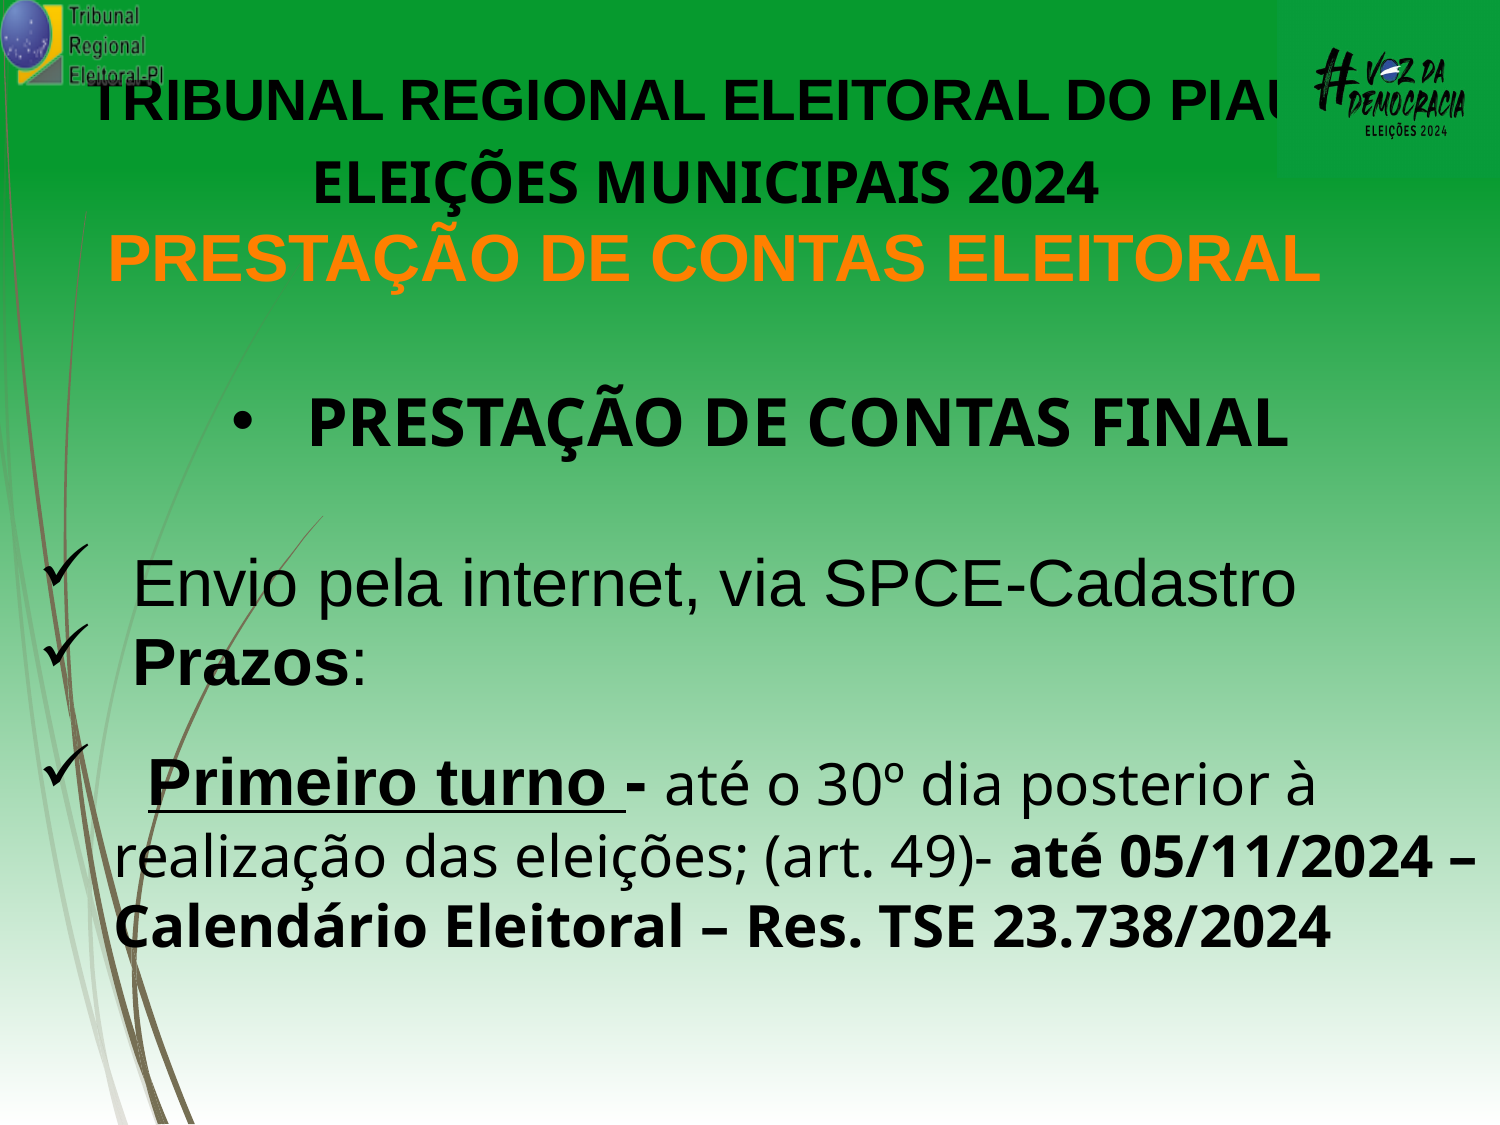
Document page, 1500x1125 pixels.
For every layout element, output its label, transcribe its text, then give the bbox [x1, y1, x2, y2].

text_box TRIBUNAL REGIONAL ELEITORAL DO PIAUÍ ELEIÇÕES MUNICIPAIS 2024 PRESTAÇÃO DE CONTAS ELEITORAL [0, 54, 1472, 483]
picture [0, 0, 178, 94]
text_box PRESTAÇÃO DE CONTAS FINAL Envio pela internet, via SPCE-Cadastro Prazos: Primeiro turno - até o 30º dia posterior à realização das eleições; (art. 49)- até 05/11/2024 – Calendário Eleitoral – Res. TSE 23.738/2024 [23, 232, 1498, 1099]
picture [1277, 0, 1500, 178]
